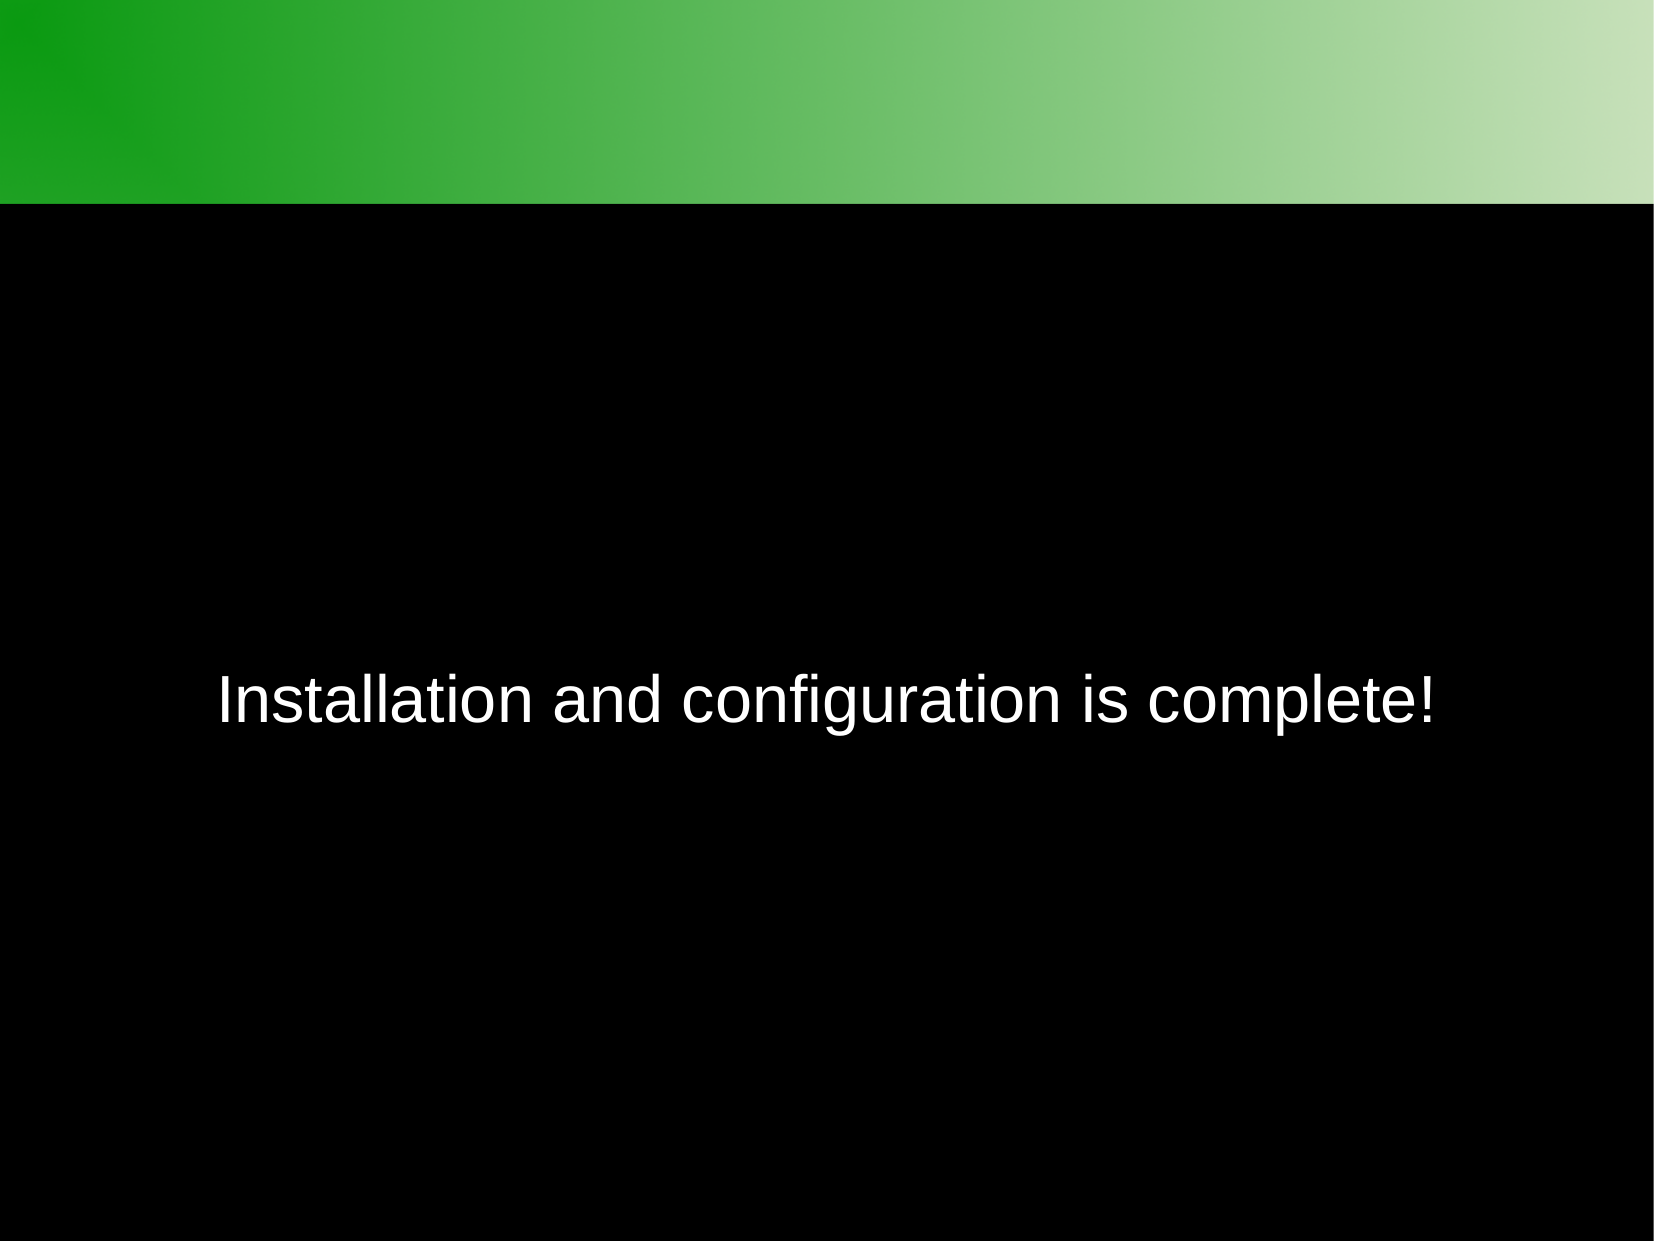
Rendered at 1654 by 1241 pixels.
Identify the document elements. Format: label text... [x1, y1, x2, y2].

picture [0, 0, 1654, 1241]
subtitle Installation and configuration is complete! [82, 297, 1571, 1102]
